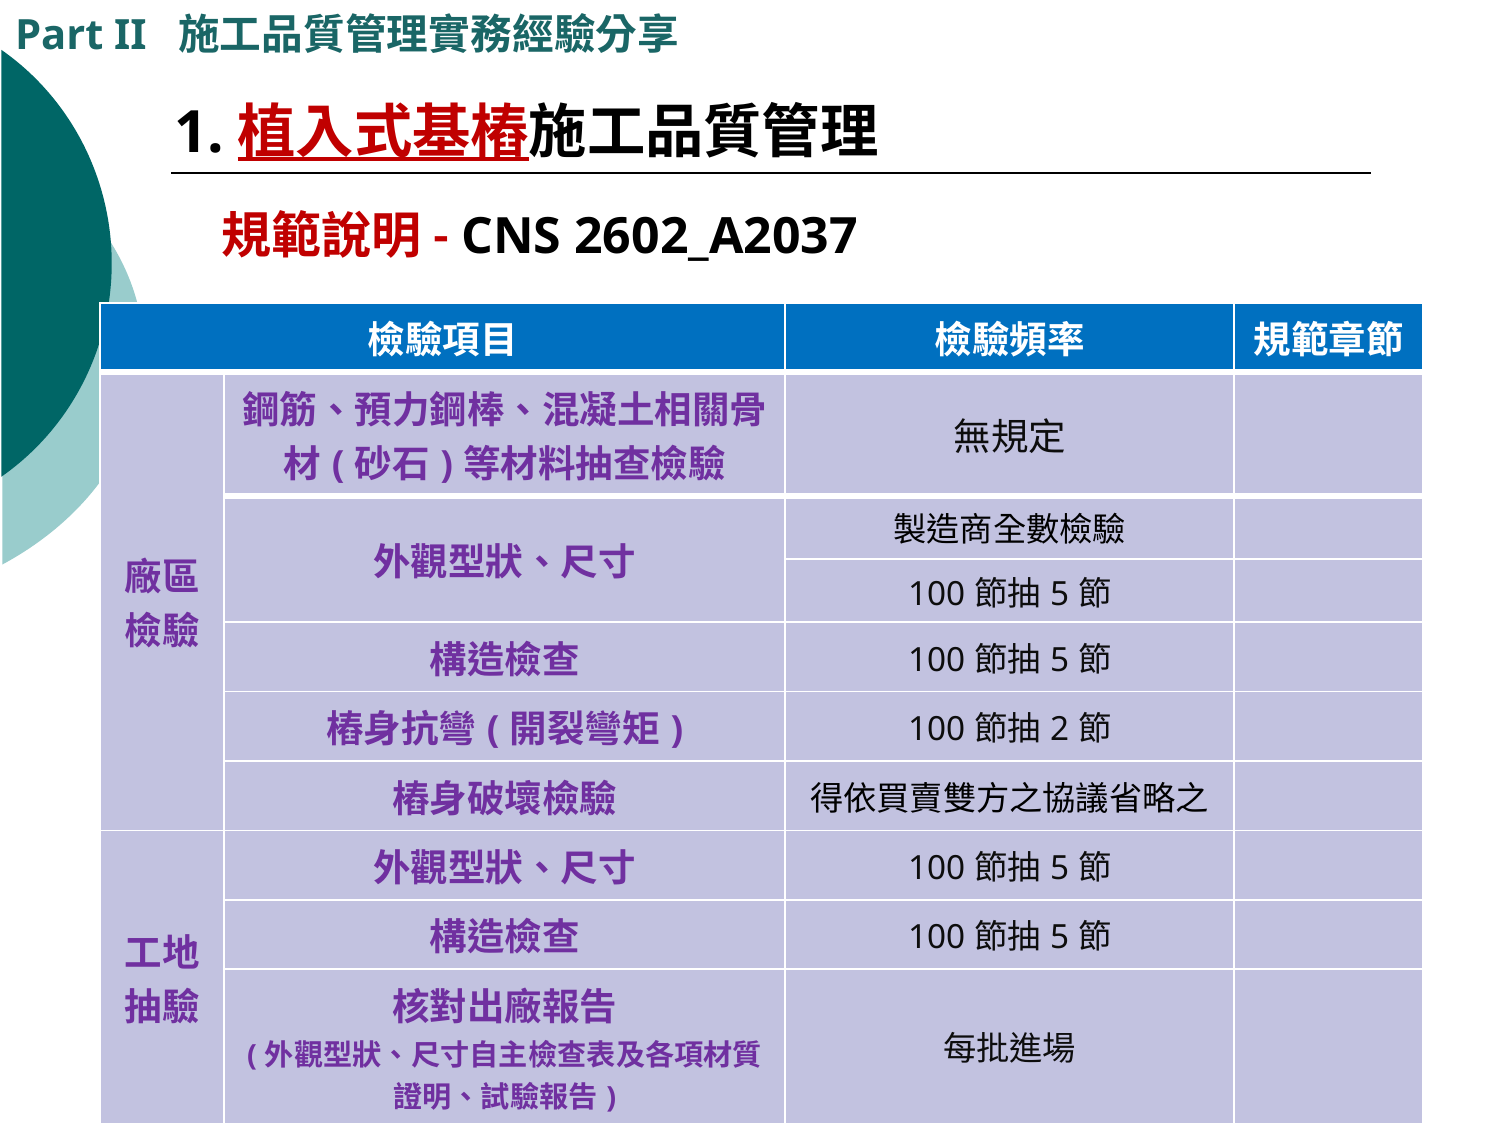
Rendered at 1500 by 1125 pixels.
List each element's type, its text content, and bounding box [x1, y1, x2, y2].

table_cell 100節抽5節 [786, 831, 1233, 899]
table_cell 製造商全數檢驗 [786, 499, 1233, 558]
table_cell 每批進場 [786, 970, 1233, 1123]
table_cell 100節抽5節 [786, 901, 1233, 968]
table_cell 樁身抗彎(開裂彎矩) [225, 692, 784, 760]
text_box Part II 施工品質管理實務經驗分享 [0, 0, 727, 67]
table_header 規範章節 [1235, 304, 1422, 369]
table_cell [1235, 375, 1422, 493]
table_cell [1235, 970, 1422, 1123]
table_cell 外觀型狀、尺寸 [225, 499, 784, 621]
table_cell 100節抽5節 [786, 560, 1233, 621]
table_header 檢驗項目 [101, 304, 784, 369]
table_cell [1235, 560, 1422, 621]
table_cell 構造檢查 [225, 623, 784, 691]
table_cell [1235, 499, 1422, 558]
text_box 1.植入式基樁施工品質管理 [159, 78, 1376, 181]
table_cell 核對出廠報告 (外觀型狀、尺寸自主檢查表及各項材質證明、試驗報告) [225, 970, 784, 1123]
table_cell 100節抽2節 [786, 692, 1233, 760]
table_cell 無規定 [786, 375, 1233, 493]
table_cell 外觀型狀、尺寸 [225, 831, 784, 899]
table_cell [1235, 831, 1422, 899]
table_cell [1235, 762, 1422, 830]
table_cell 鋼筋、預力鋼棒、混凝土相關骨材(砂石)等材料抽查檢驗 [225, 375, 784, 493]
table_cell 構造檢查 [225, 901, 784, 968]
text_box 規範說明- CNS 2602_A2037 [206, 196, 1282, 272]
table_cell [1235, 901, 1422, 968]
table_header 檢驗頻率 [786, 304, 1233, 369]
table_cell 得依買賣雙方之協議省略之 [786, 762, 1233, 830]
table_cell [1235, 623, 1422, 691]
table_cell 工地抽驗 [101, 831, 223, 1123]
table_cell 100節抽5節 [786, 623, 1233, 691]
table_cell 樁身破壞檢驗 [225, 762, 784, 830]
table_cell [1235, 692, 1422, 760]
table_cell 廠區檢驗 [101, 375, 223, 830]
